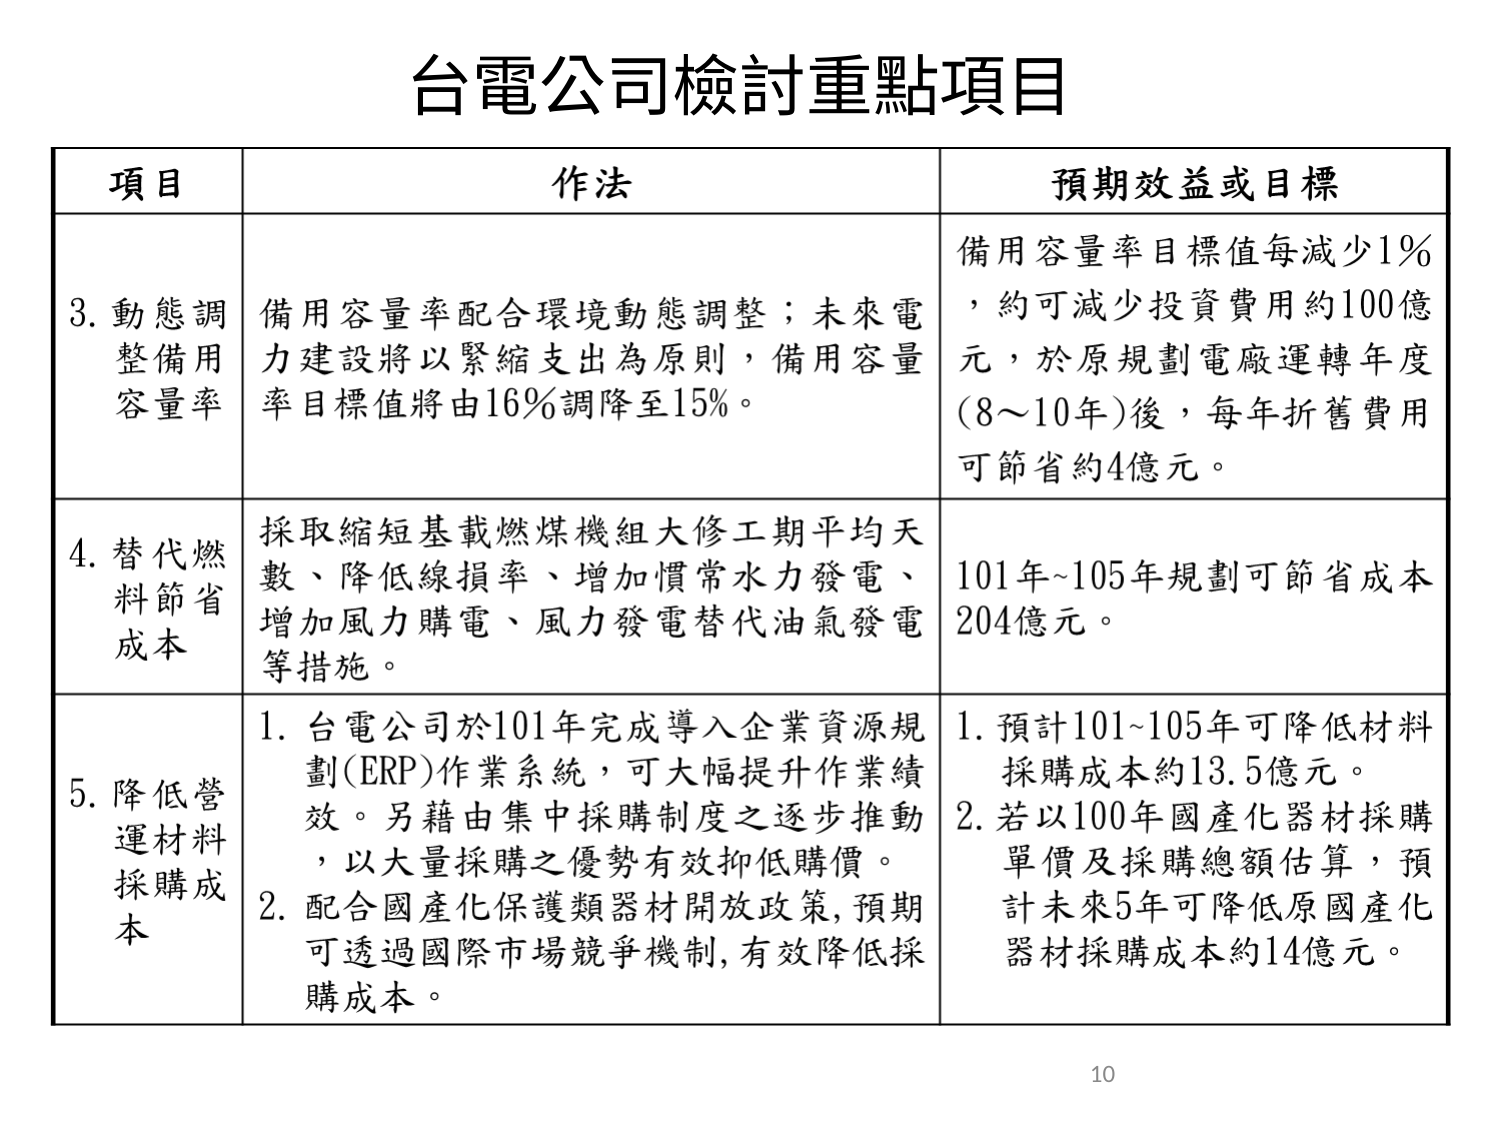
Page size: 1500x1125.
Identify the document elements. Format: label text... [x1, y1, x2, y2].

picture [45, 143, 1457, 1041]
text_box 台電公司檢討重點項目 [64, 19, 1415, 149]
text_box [1074, 1042, 1426, 1103]
